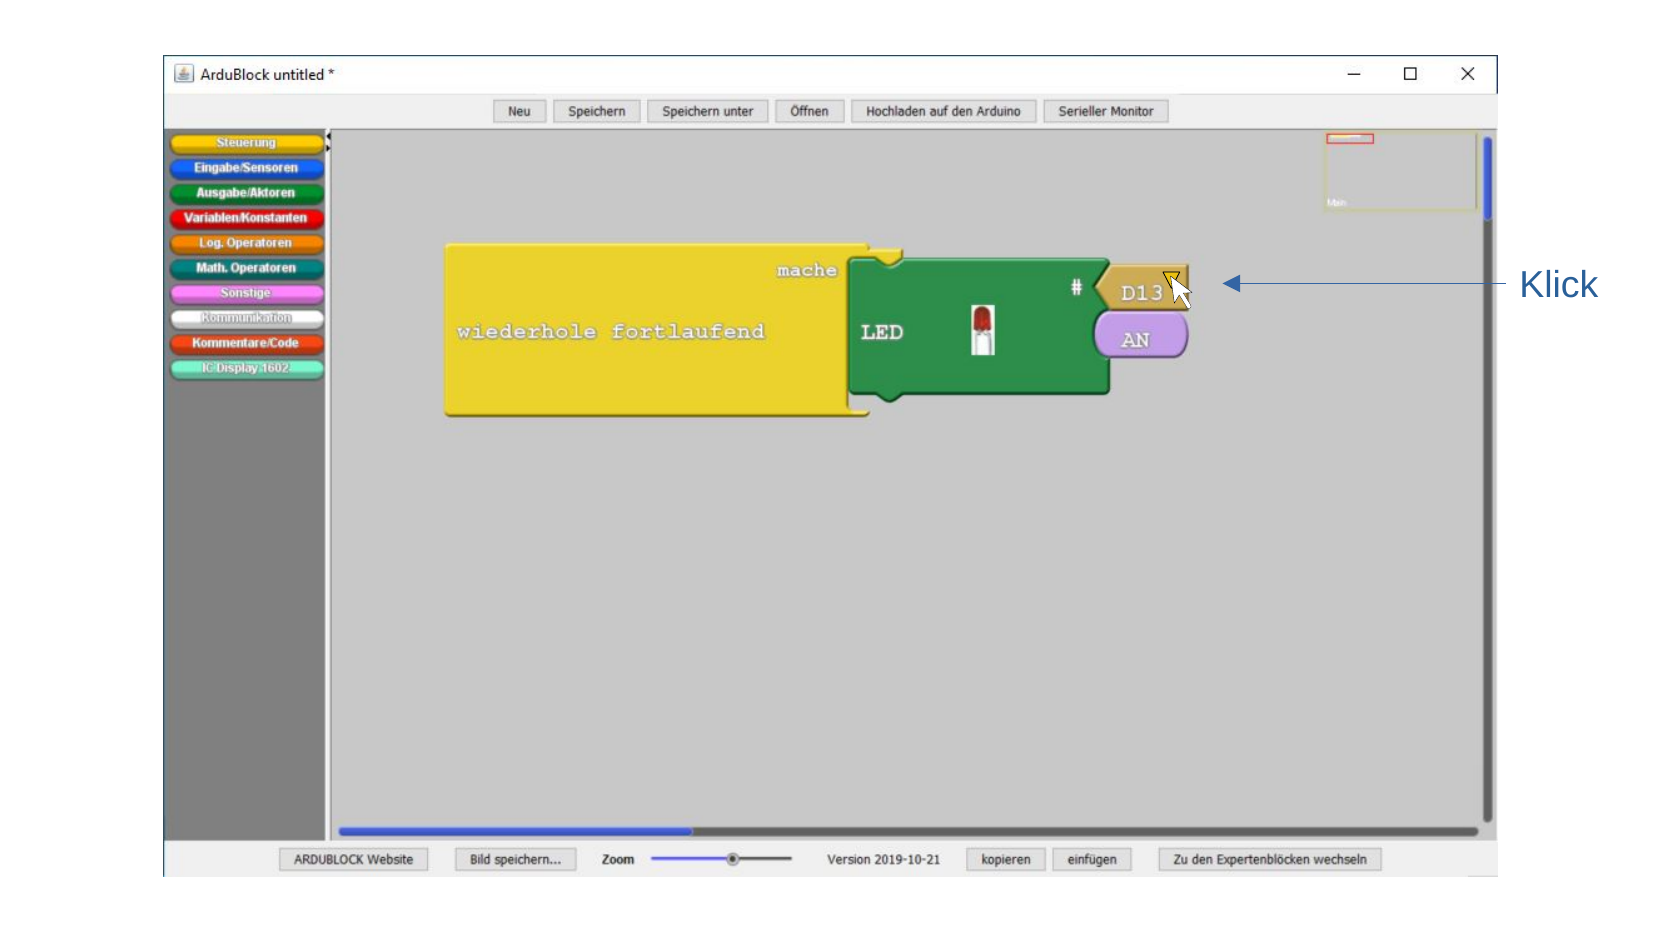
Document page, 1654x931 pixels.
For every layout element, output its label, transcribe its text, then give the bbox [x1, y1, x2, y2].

text_box Klick [1504, 256, 1614, 314]
picture [163, 55, 1498, 877]
